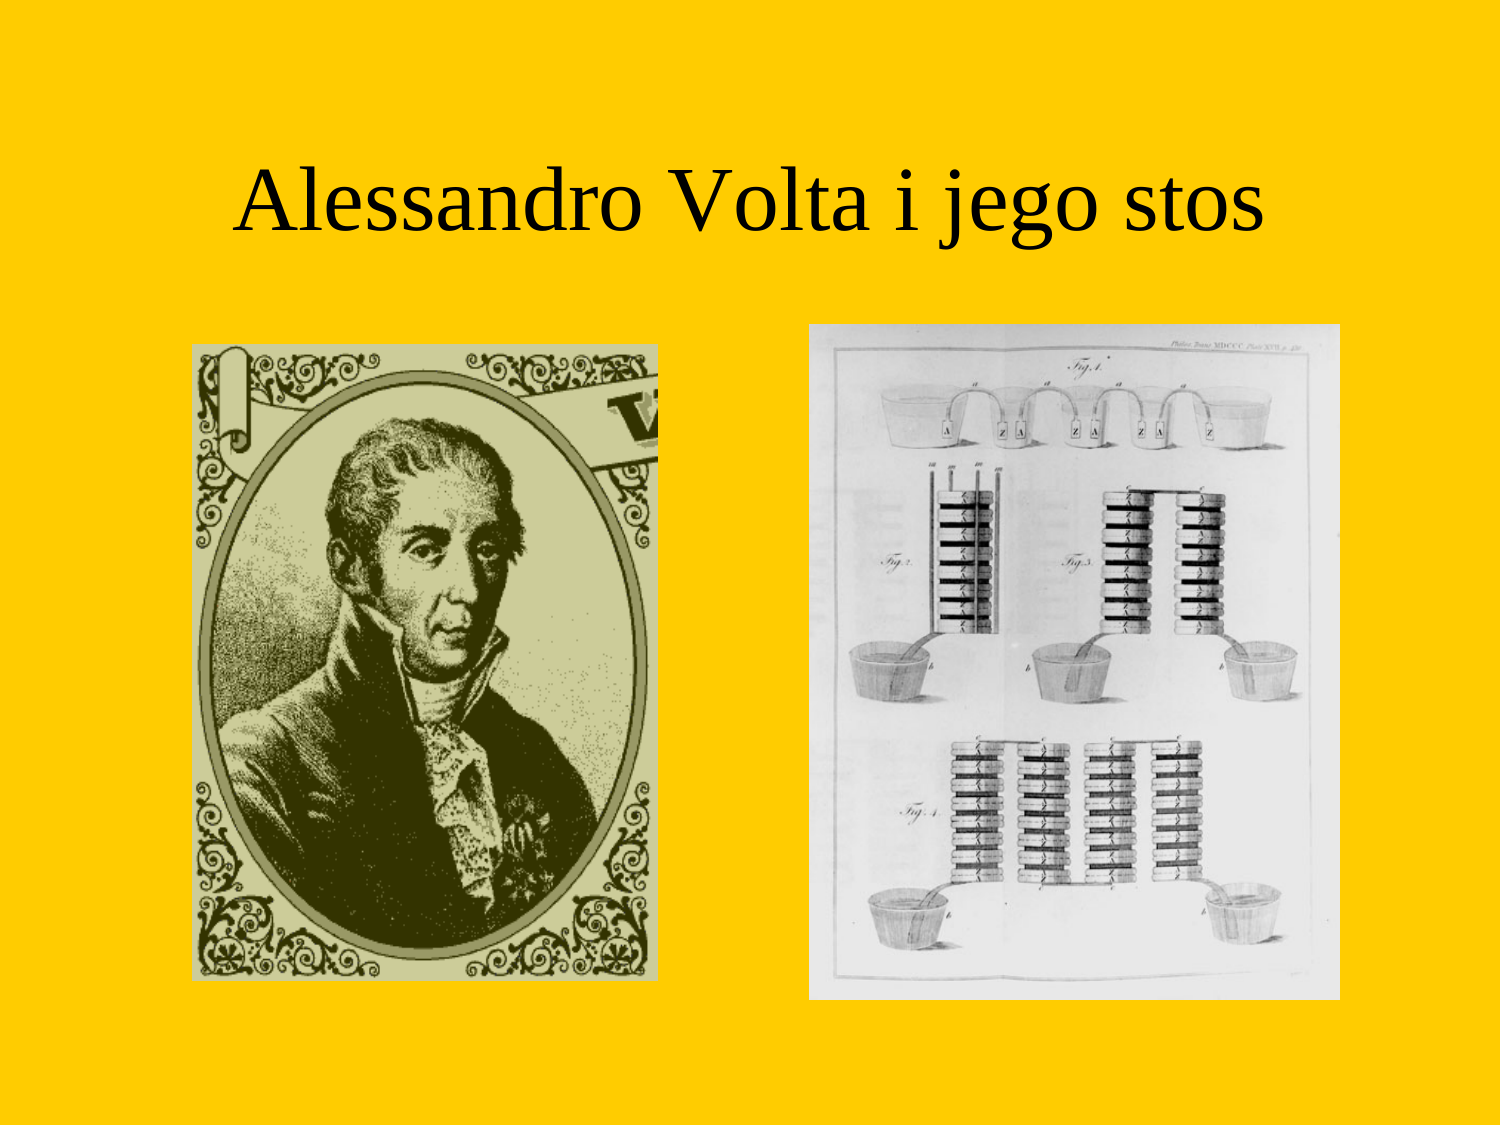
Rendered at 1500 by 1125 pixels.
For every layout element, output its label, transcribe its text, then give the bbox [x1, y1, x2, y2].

title Alessandro Volta i jego stos [112, 99, 1388, 288]
text_box [809, 324, 1340, 1001]
text_box [192, 344, 658, 981]
